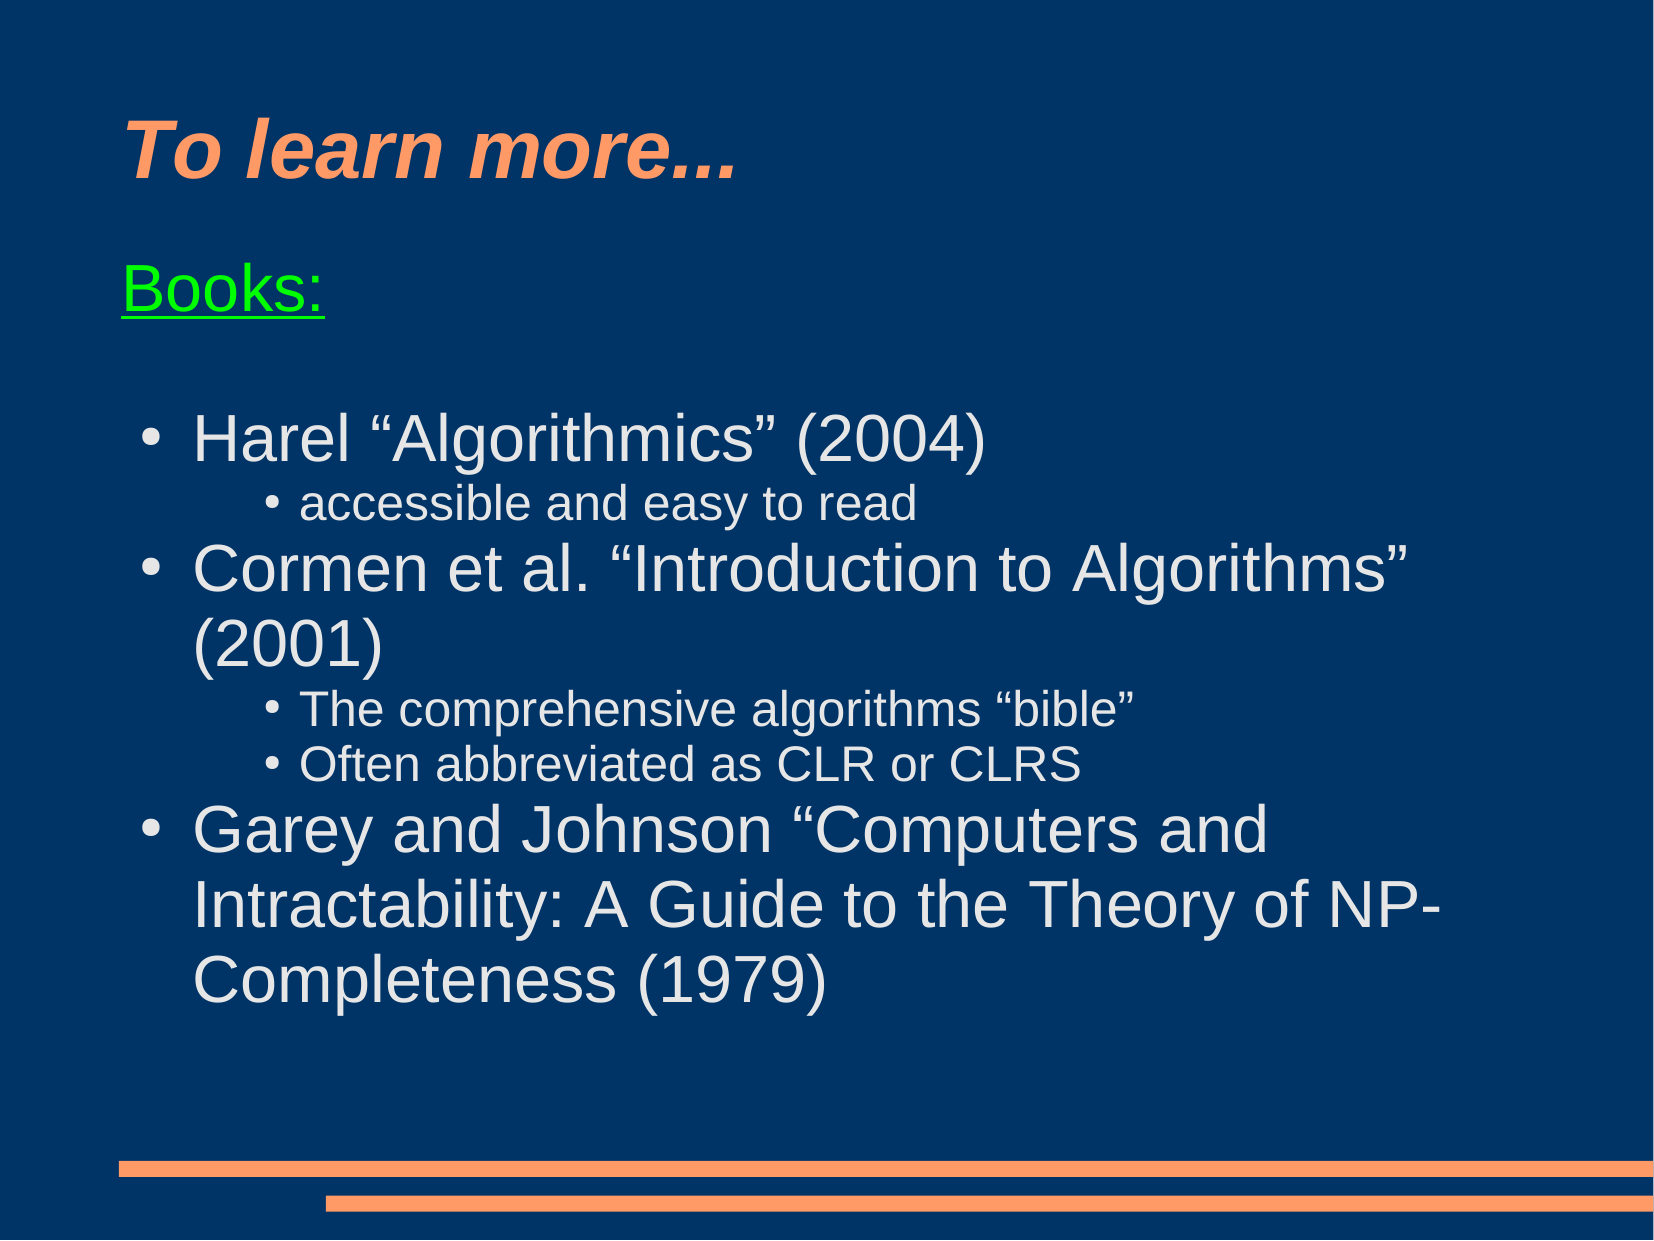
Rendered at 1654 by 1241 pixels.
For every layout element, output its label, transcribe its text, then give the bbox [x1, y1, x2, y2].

list Books: Harel “Algorithmics” (2004) accessible and easy to read Cormen et al. “Introduction to Algorithms” (2001) The comprehensive algorithms “bible” Often abbreviated as CLR or CLRS Garey and Johnson “Computers and Intractability: A Guide to the Theory of NP-Completeness (1979) [121, 251, 1561, 1062]
title To learn more... [121, 46, 1534, 251]
